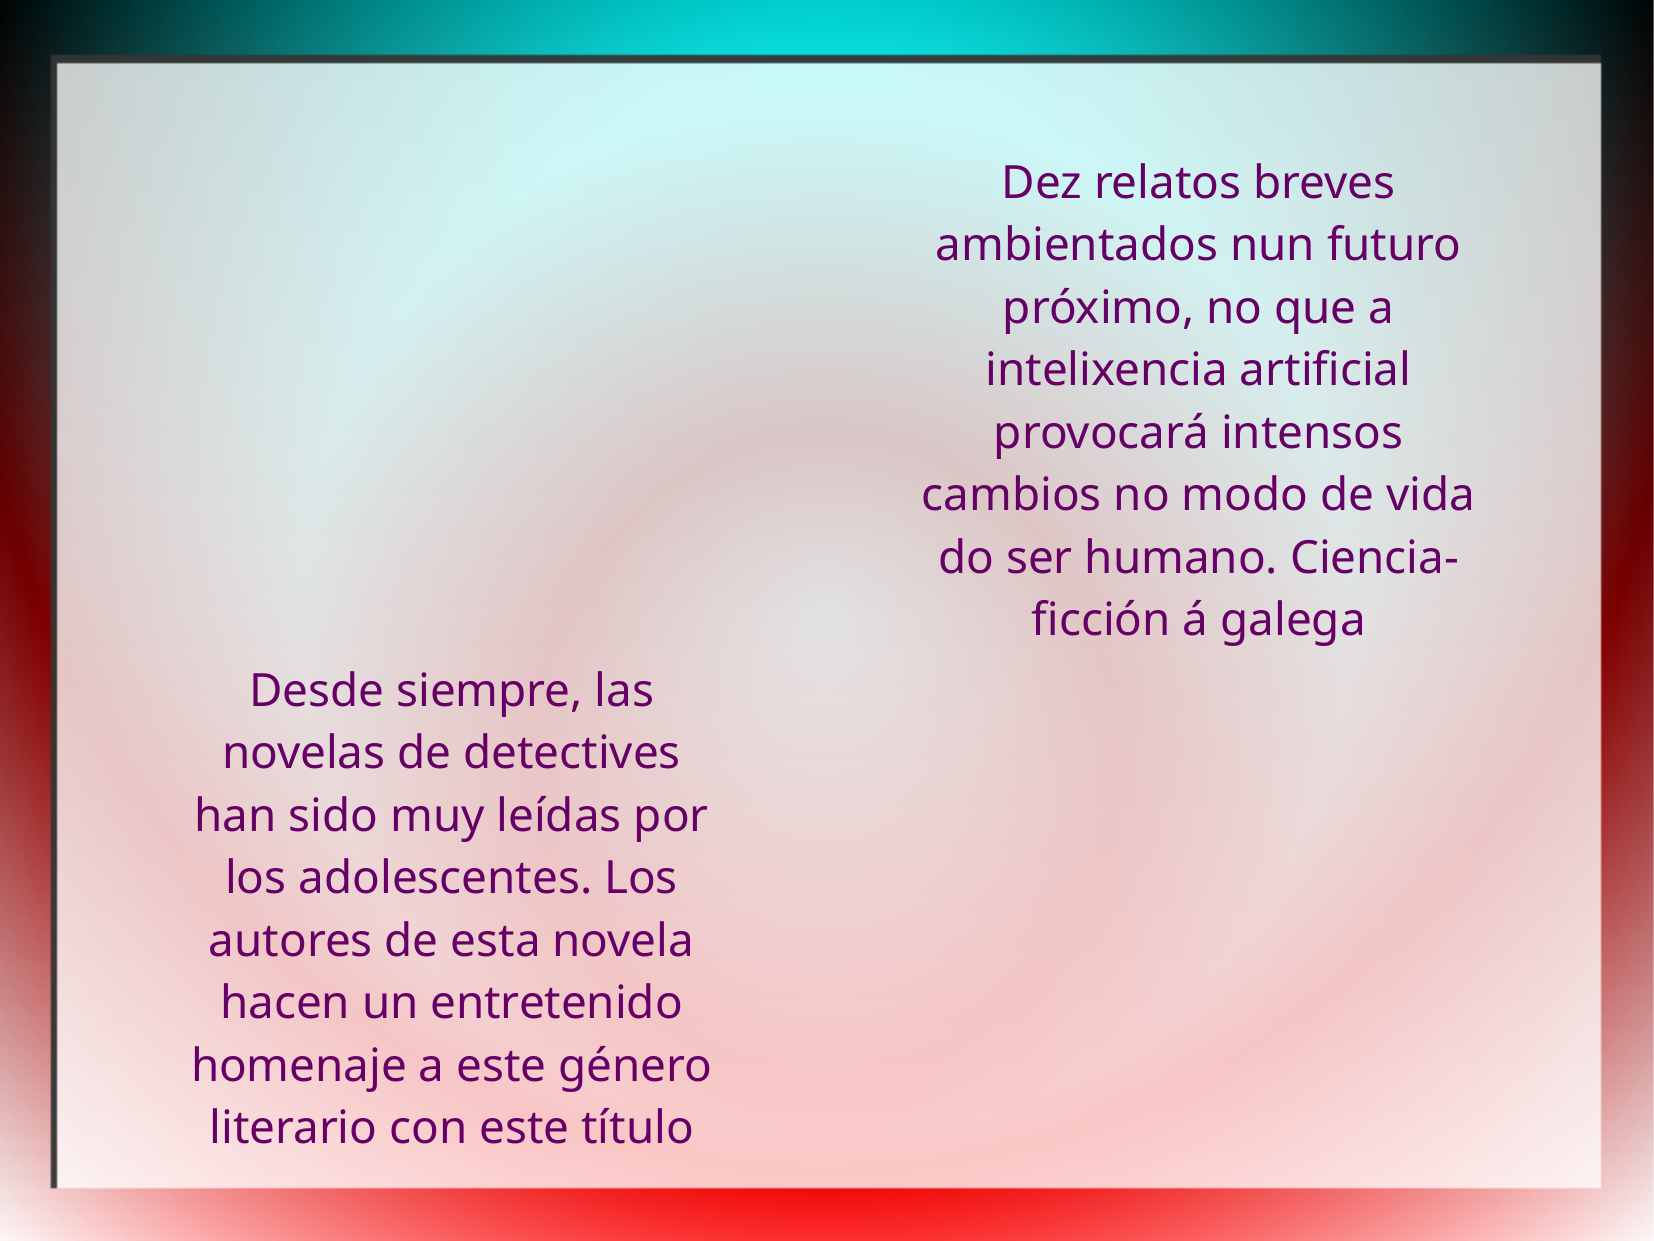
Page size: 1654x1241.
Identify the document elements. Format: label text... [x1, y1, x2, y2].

text_box Desde siempre, las novelas de detectives han sido muy leídas por los adolescentes. Los autores de esta novela hacen un entretenido homenaje a este género literario con este título [171, 649, 733, 1144]
picture [0, 0, 1654, 1241]
text_box Dez relatos breves ambientados nun futuro próximo, no que a intelixencia artificial provocará intensos cambios no modo de vida do ser humano. Ciencia-ficción á galega [903, 141, 1495, 583]
